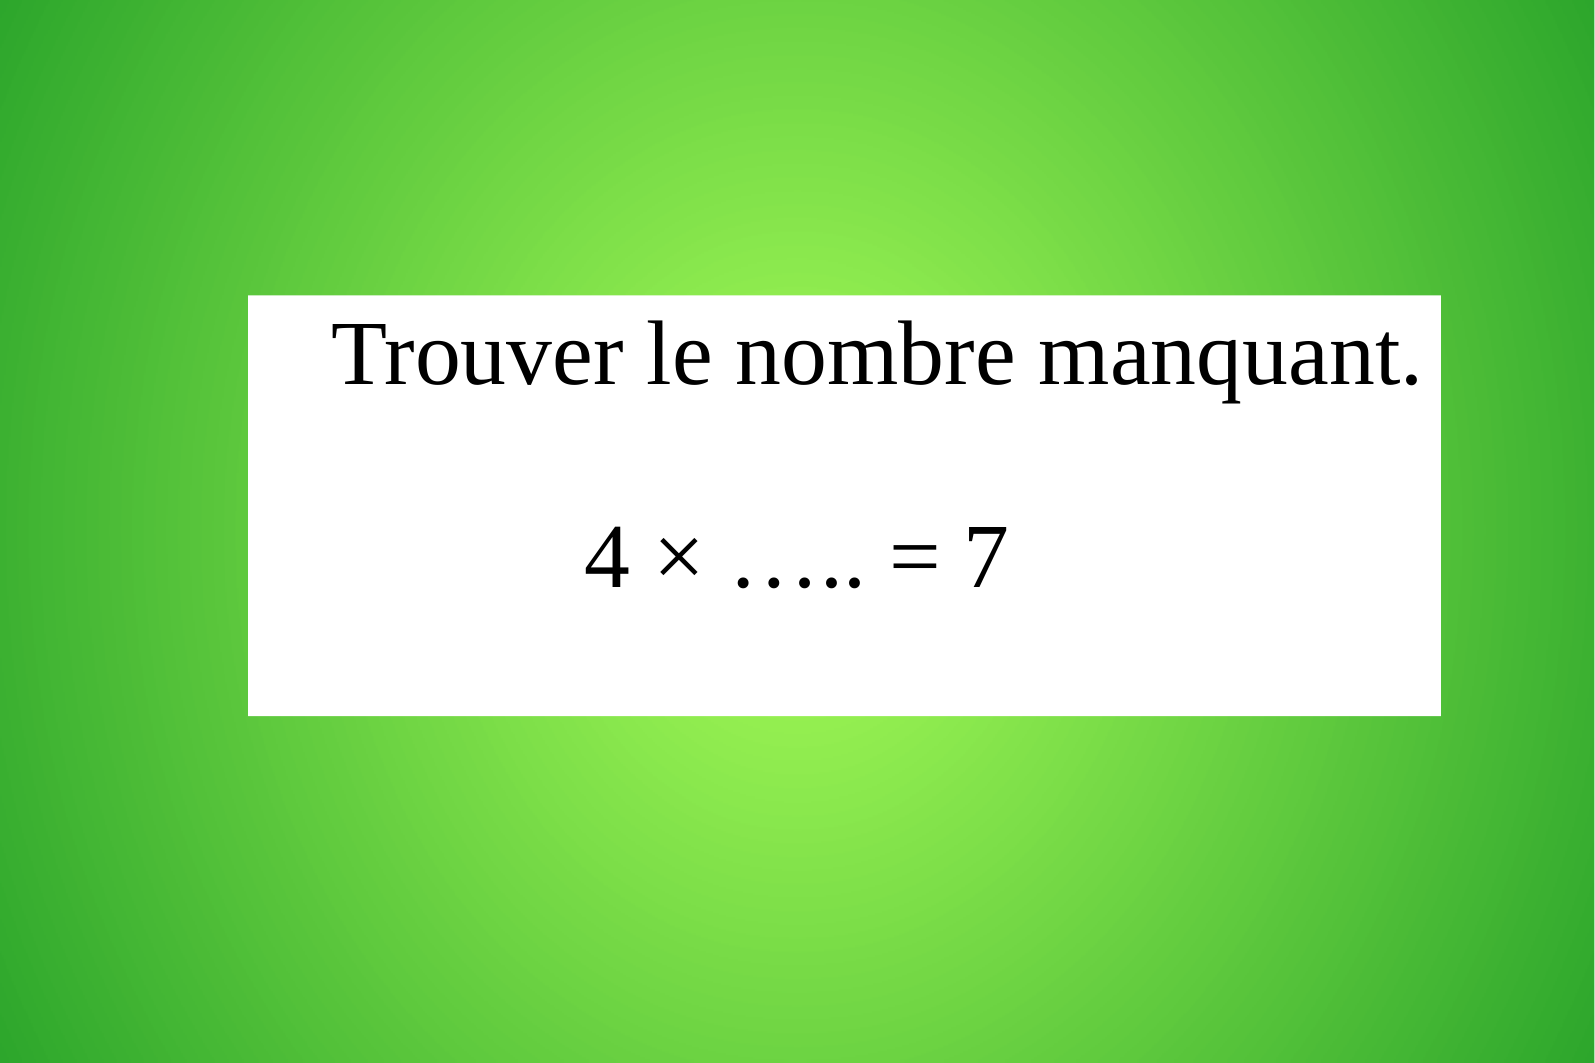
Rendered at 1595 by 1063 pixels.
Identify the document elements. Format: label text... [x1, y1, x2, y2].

text_box Trouver le nombre manquant. 4 × ….. = 7 [248, 295, 1441, 717]
picture [0, 0, 1595, 1063]
